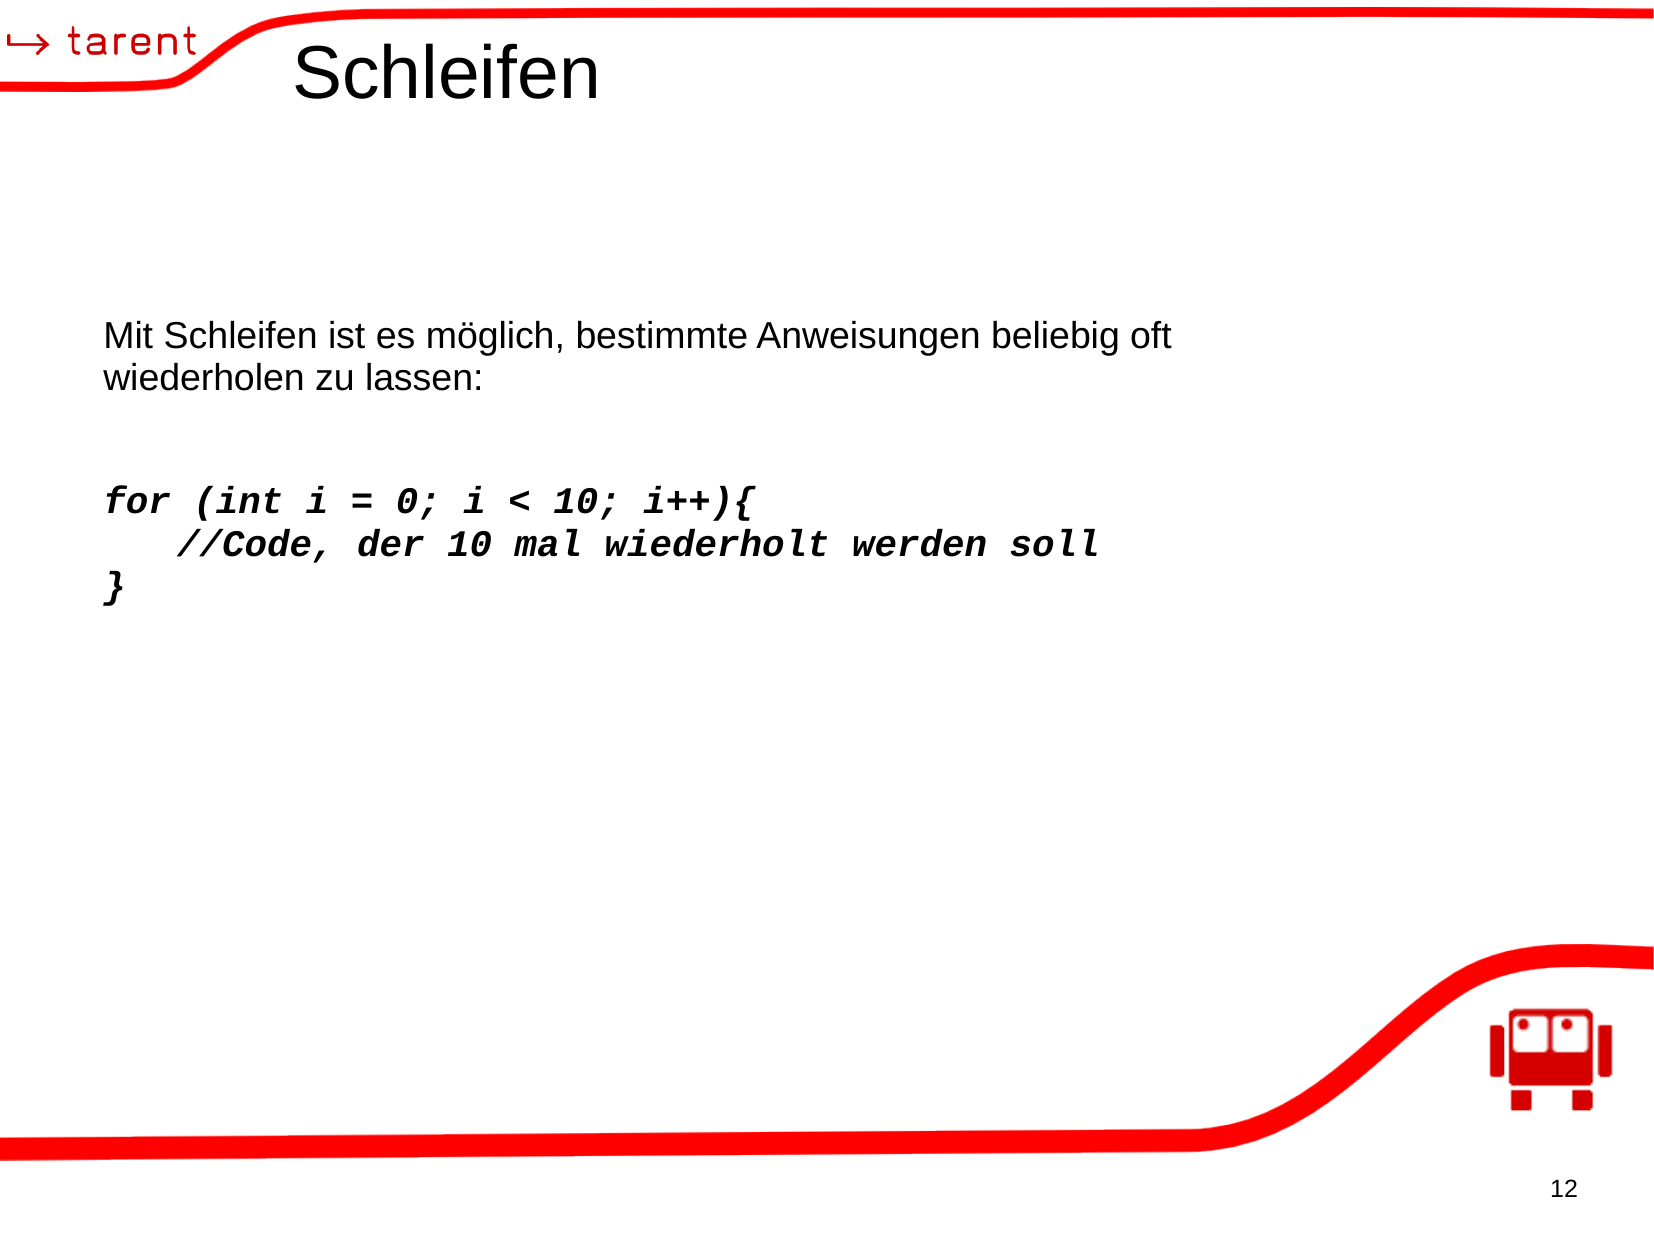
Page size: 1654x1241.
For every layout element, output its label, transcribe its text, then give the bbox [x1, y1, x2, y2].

picture [0, 7, 1654, 92]
text_box Mit Schleifen ist es möglich, bestimmte Anweisungen beliebig oft wiederholen zu lassen: for (int i = 0; i < 10; i++){ //Code, der 10 mal wiederholt werden soll } [88, 307, 1329, 745]
picture [0, 944, 1654, 1161]
text_box Schleifen [277, 23, 1654, 142]
